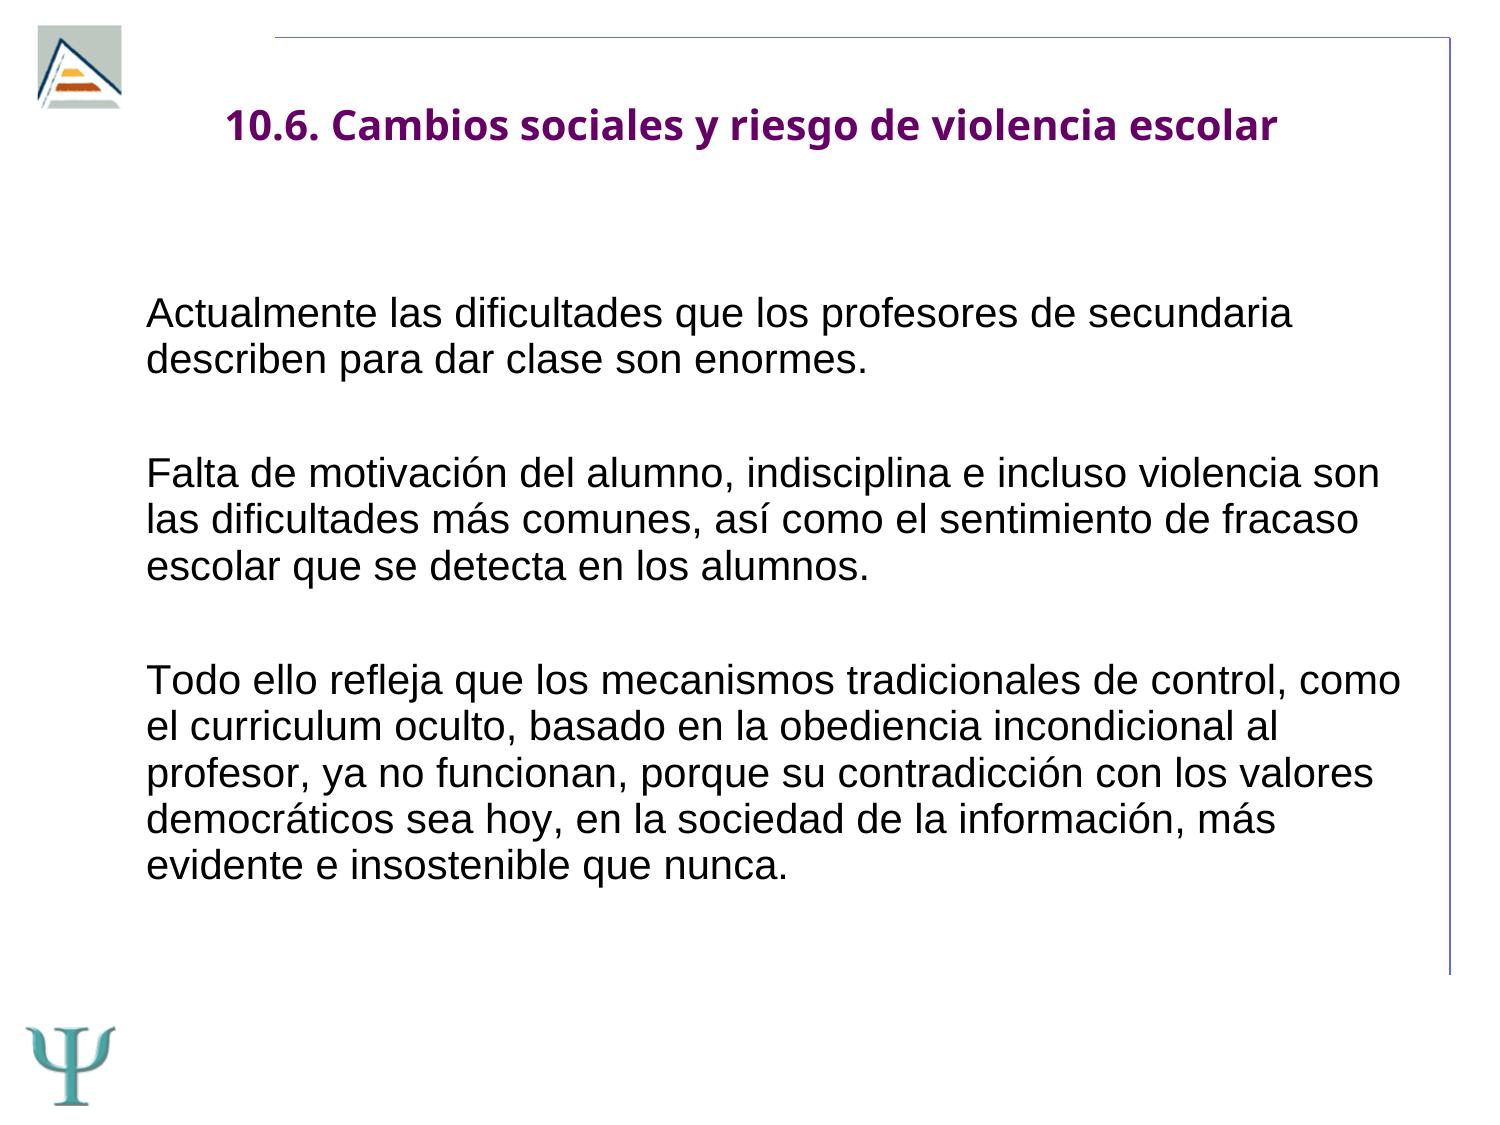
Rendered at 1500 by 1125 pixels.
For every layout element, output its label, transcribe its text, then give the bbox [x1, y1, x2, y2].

title 10.6. Cambios sociales y riesgo de violencia escolar [183, 78, 1321, 171]
list Actualmente las dificultades que los profesores de secundaria describen para dar clase son enormes. Falta de motivación del alumno, indisciplina e incluso violencia son las dificultades más comunes, así como el sentimiento de fracaso escolar que se detecta en los alumnos. Todo ello refleja que los mecanismos tradicionales de control, como el curriculum oculto, basado en la obediencia incondicional al profesor, ya no funcionan, porque su contradicción con los valores democráticos sea hoy, en la sociedad de la información, más evidente e insostenible que nunca. [75, 224, 1426, 1125]
picture [24, 1024, 75, 1106]
picture [37, 24, 122, 109]
